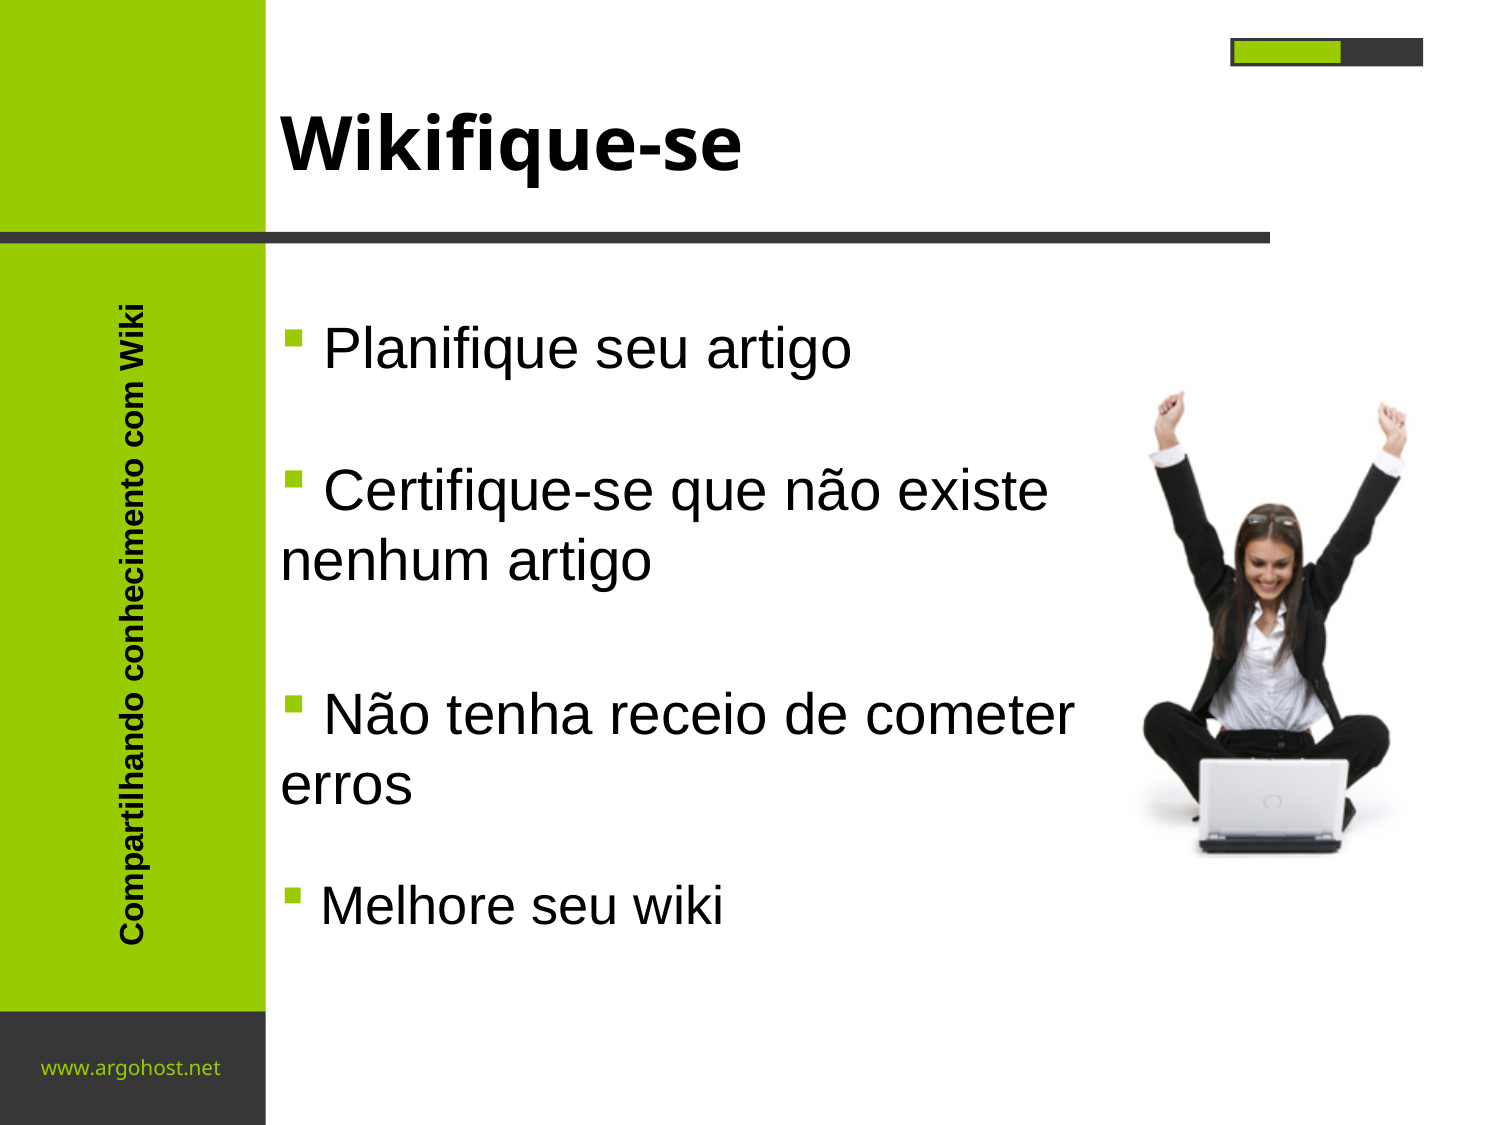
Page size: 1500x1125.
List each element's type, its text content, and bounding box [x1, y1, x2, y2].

picture [1116, 385, 1428, 858]
text_box [1230, 38, 1424, 67]
text_box Wikifique-se [265, 88, 1353, 194]
text_box Compartilhando conhecimento com Wiki [100, 278, 160, 971]
text_box Planifique seu artigo [265, 302, 1081, 389]
text_box [0, 0, 1270, 1125]
text_box www.argohost.net [26, 1046, 236, 1088]
text_box Não tenha receio de cometer erros [265, 668, 1105, 825]
text_box Certifique-se que não existe nenhum artigo [265, 444, 1116, 600]
text_box Melhore seu wiki [265, 862, 1081, 943]
